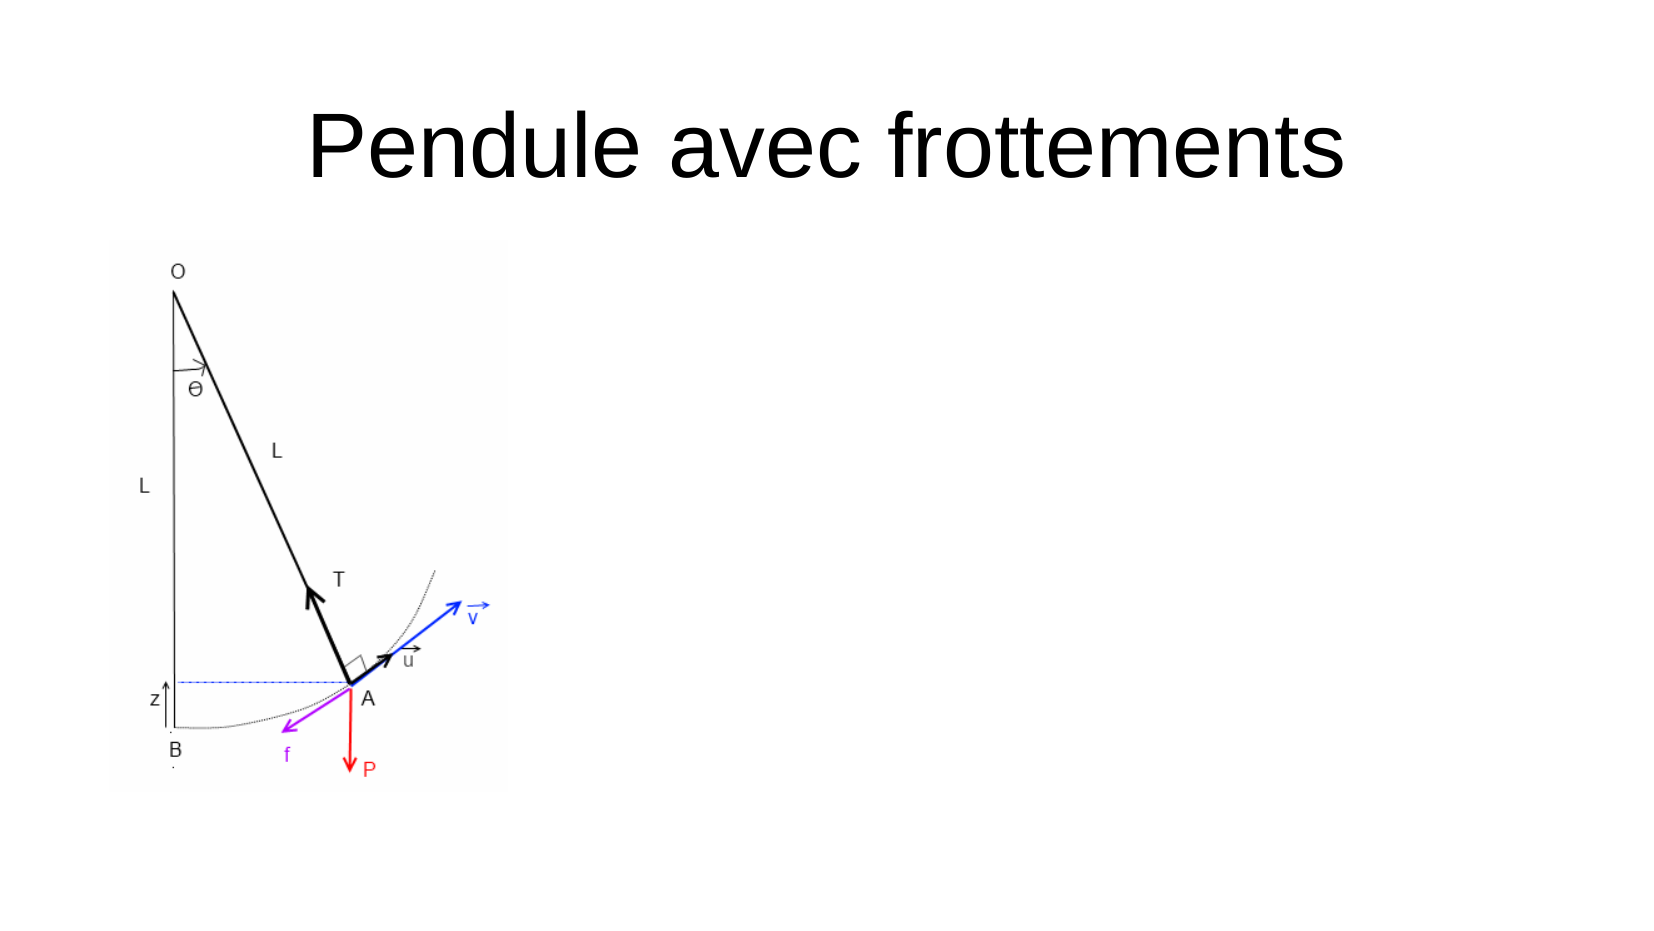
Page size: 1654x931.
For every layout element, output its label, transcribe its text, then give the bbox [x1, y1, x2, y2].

title Pendule avec frottements [82, 42, 1571, 249]
picture [109, 240, 508, 792]
